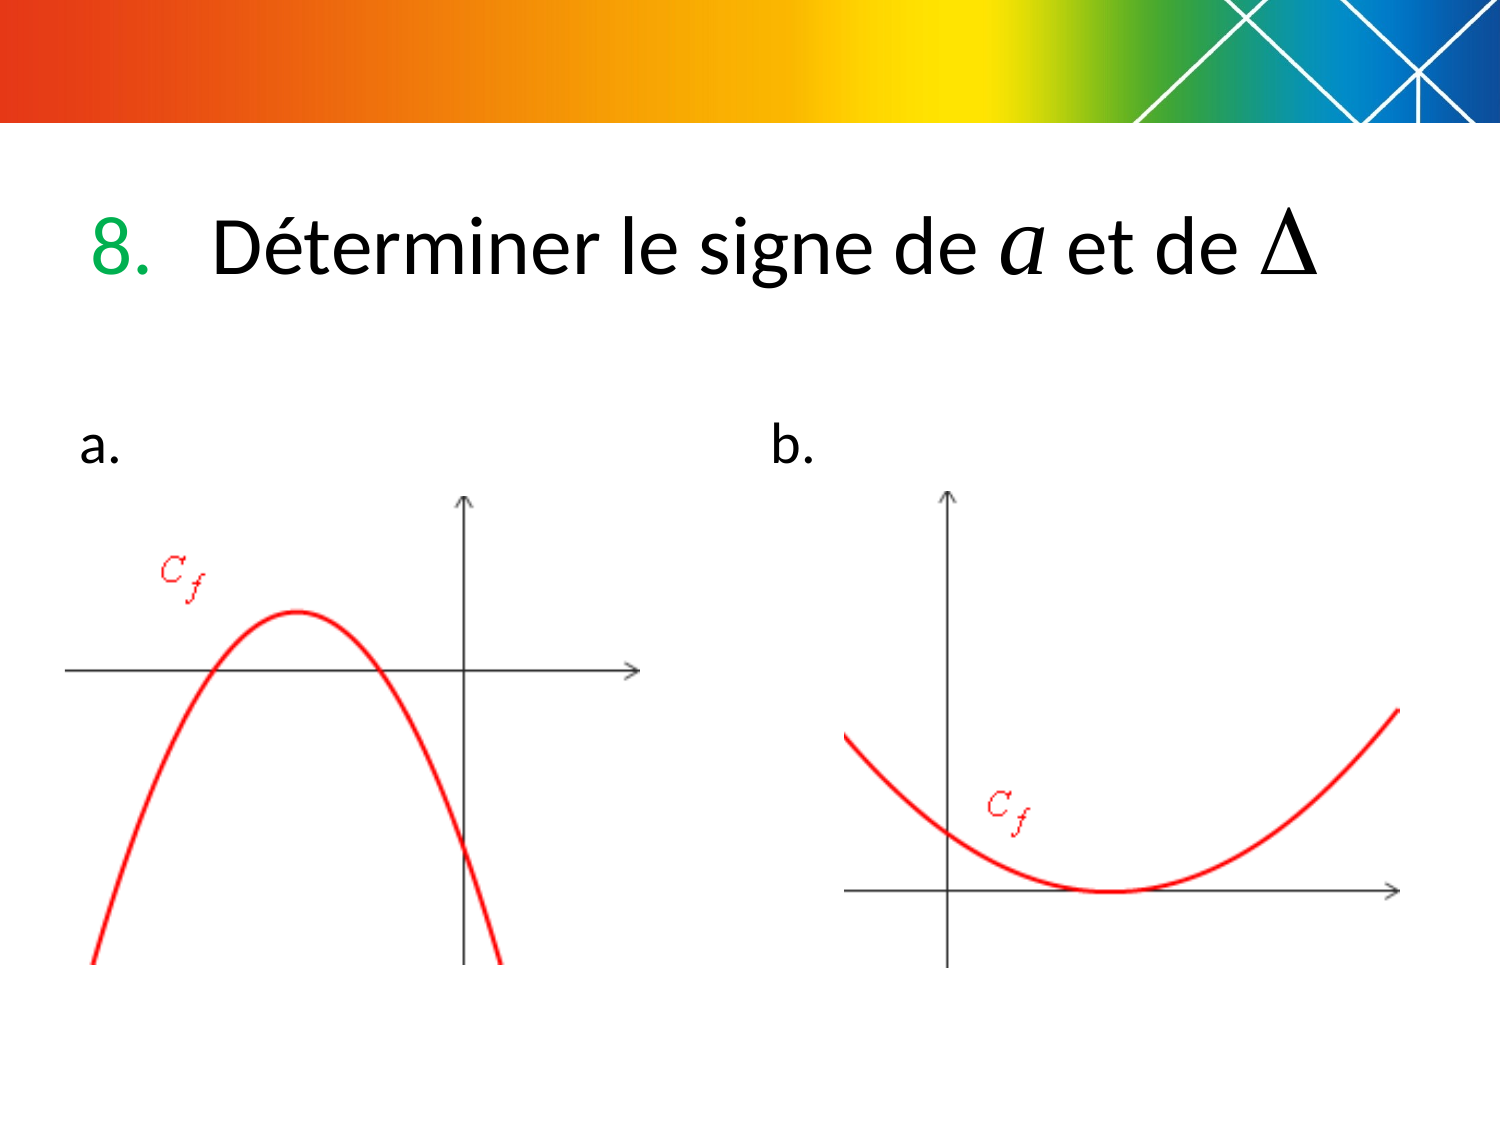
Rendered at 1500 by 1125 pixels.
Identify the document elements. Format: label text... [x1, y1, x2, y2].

picture [844, 491, 1400, 968]
picture [0, 0, 1359, 123]
table_header a. [65, 397, 756, 1011]
table_header b. [756, 397, 1447, 1011]
picture [1340, 0, 1500, 123]
title Déterminer le signe de a et de  [75, 163, 1426, 305]
picture [64, 496, 640, 965]
